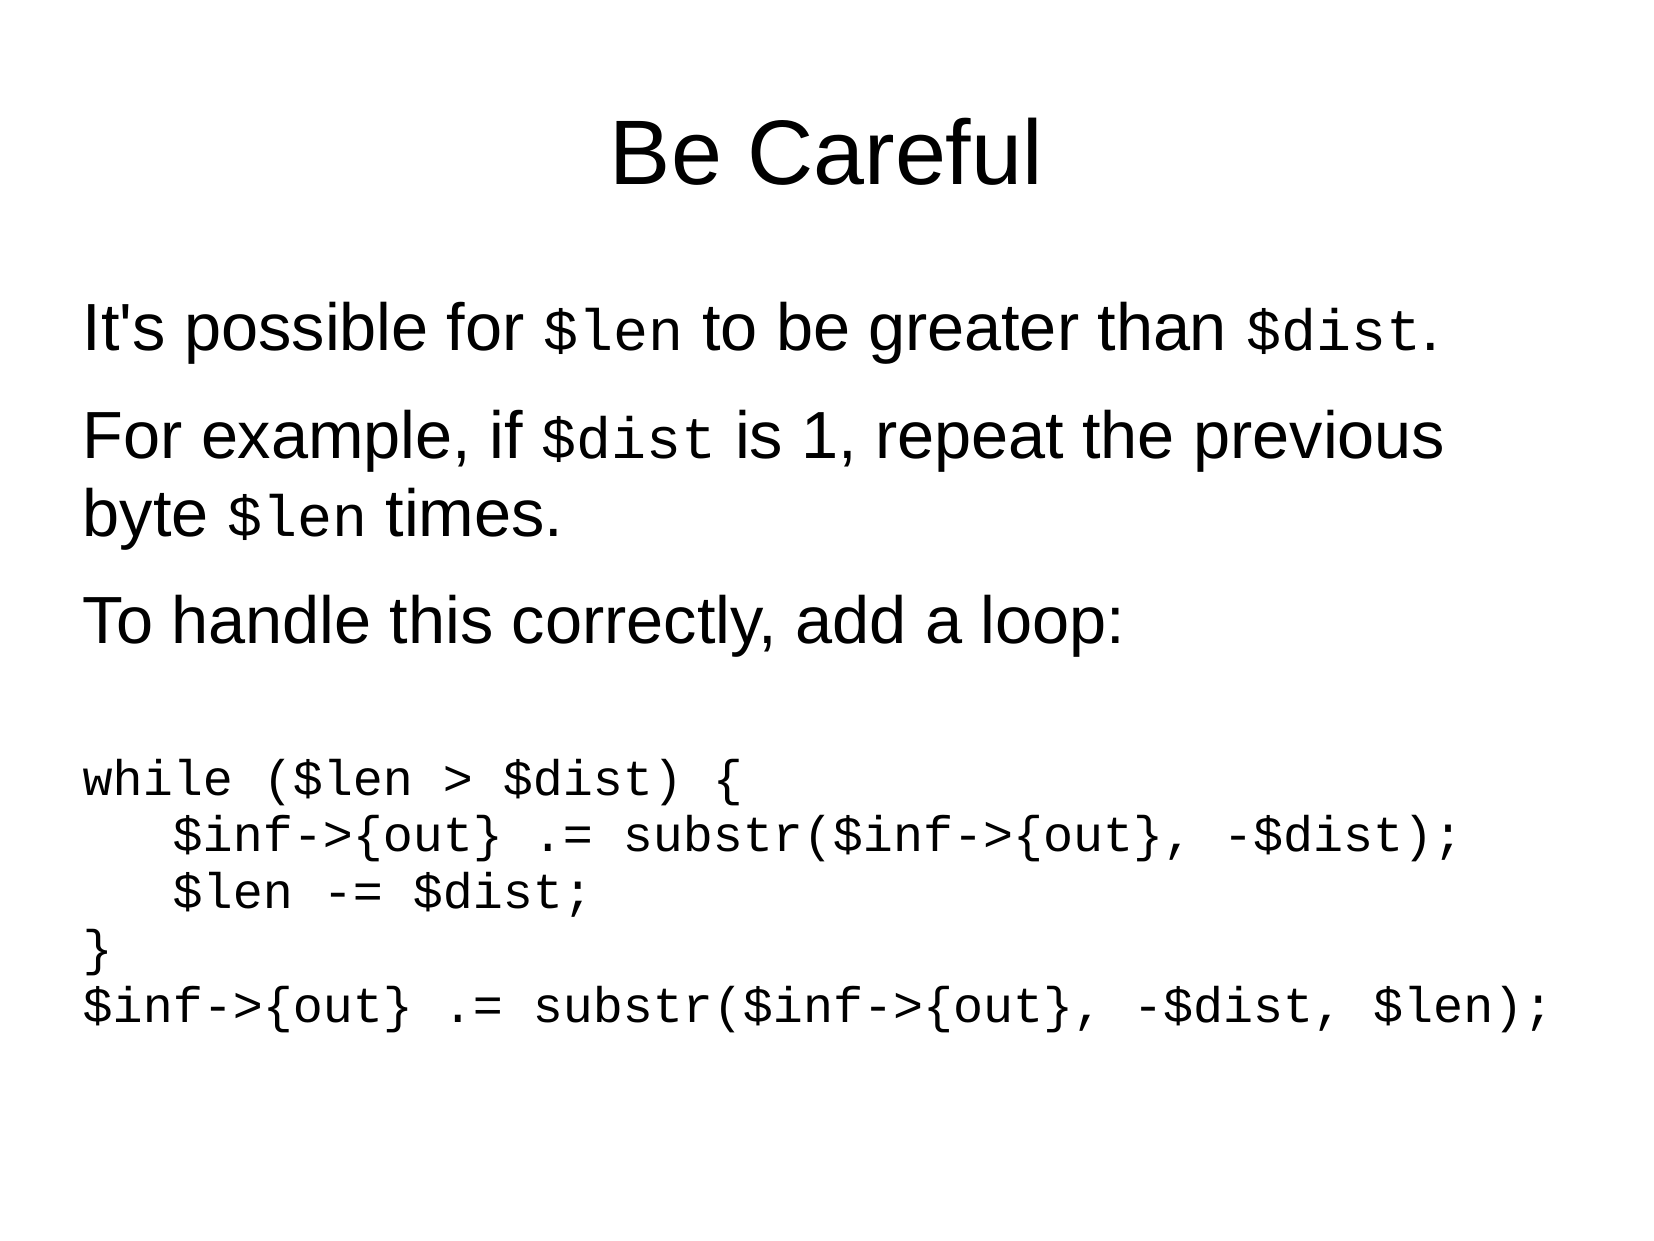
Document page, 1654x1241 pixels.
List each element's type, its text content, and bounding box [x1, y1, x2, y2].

list It's possible for $len to be greater than $dist. For example, if $dist is 1, repeat the previous byte $len times. To handle this correctly, add a loop: while ($len > $dist) { $inf->{out} .= substr($inf->{out}, -$dist); $len -= $dist; } $inf->{out} .= substr($inf->{out}, -$dist, $len); [82, 290, 1571, 1109]
title Be Careful [82, 49, 1571, 257]
